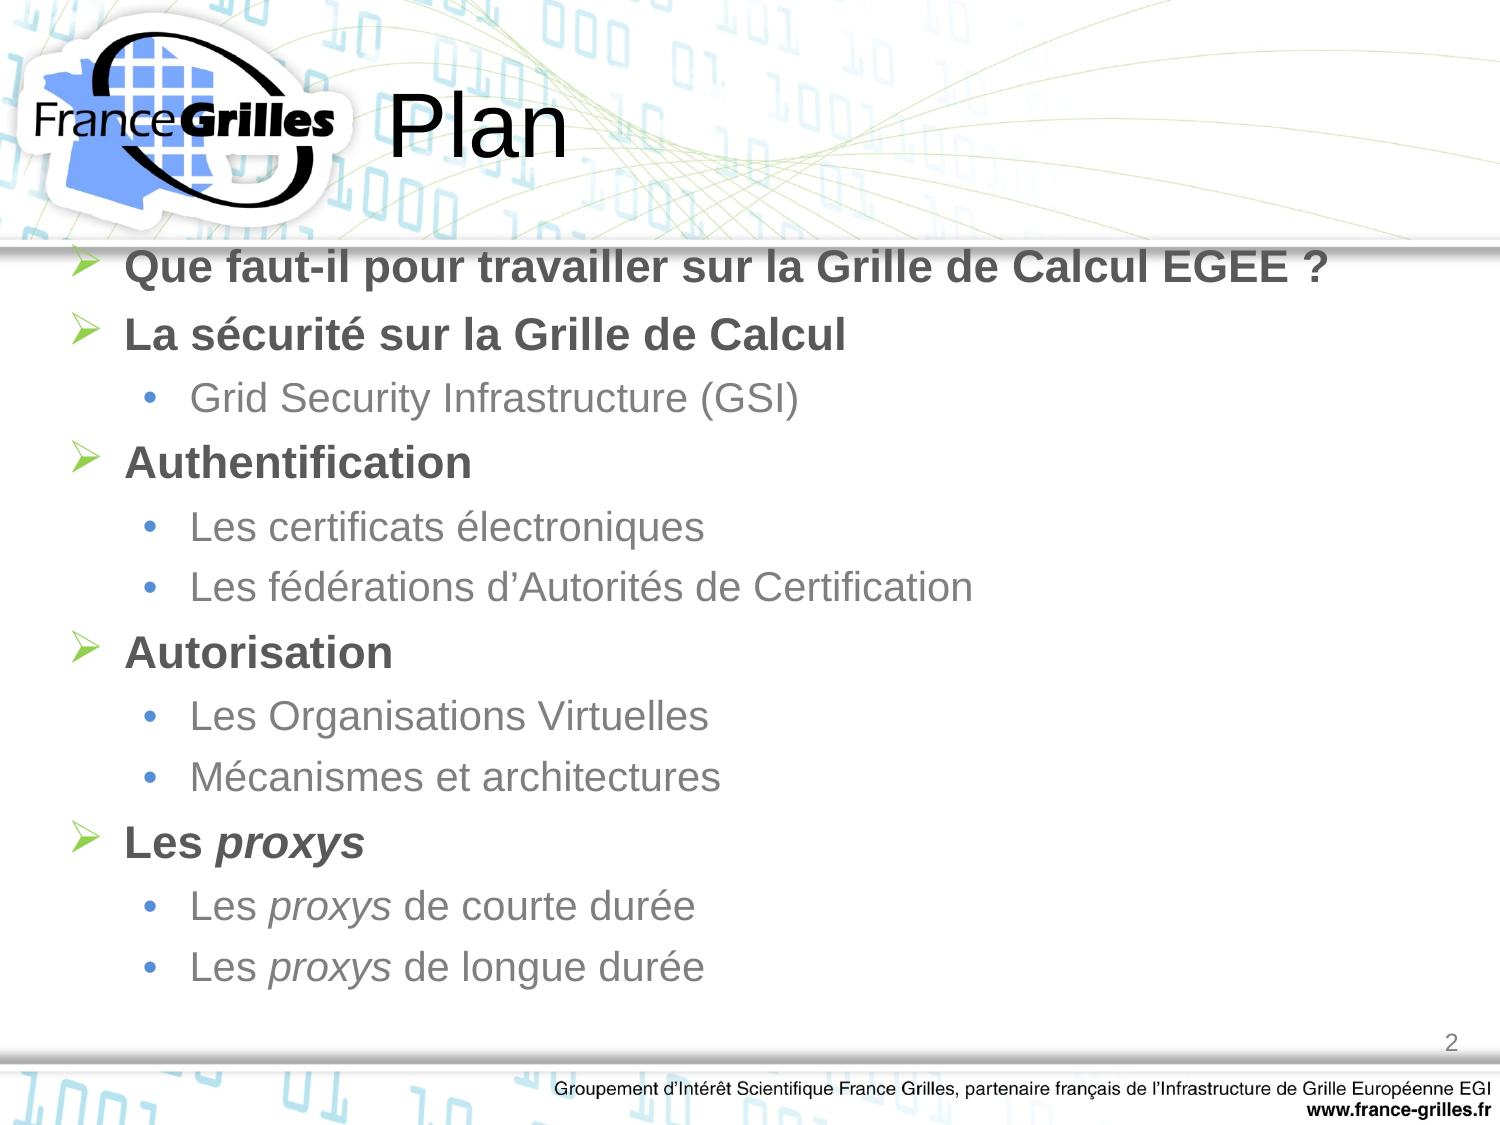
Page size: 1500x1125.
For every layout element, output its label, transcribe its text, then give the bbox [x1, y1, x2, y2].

list Que faut-il pour travailler sur la Grille de Calcul EGEE ? La sécurité sur la Grille de Calcul Grid Security Infrastructure (GSI) Authentification Les certificats électroniques Les fédérations d’Autorités de Certification Autorisation Les Organisations Virtuelles Mécanismes et architectures Les proxys Les proxys de courte durée Les proxys de longue durée [53, 232, 1459, 1079]
picture [0, 0, 1500, 1125]
title Plan [372, 0, 1459, 232]
